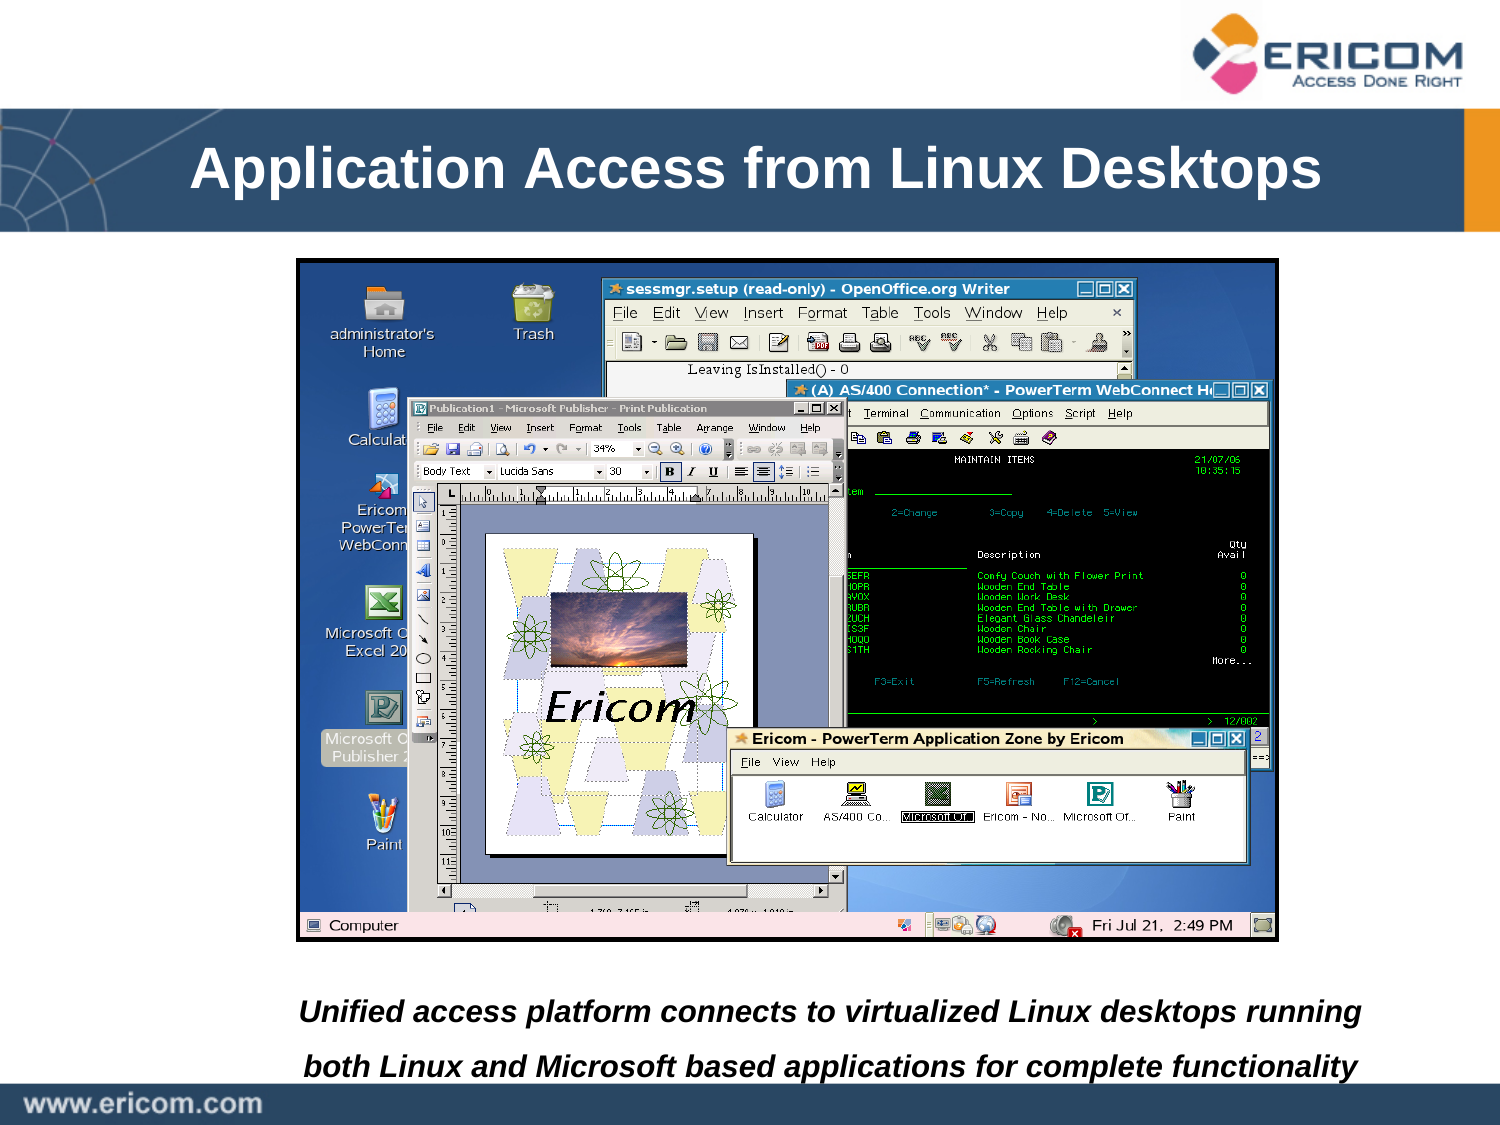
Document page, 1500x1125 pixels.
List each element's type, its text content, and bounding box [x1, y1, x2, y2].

text_box [300, 262, 1276, 938]
title Application Access from Linux Desktops [174, 67, 1438, 271]
picture [0, 0, 1500, 1125]
text_box Unified access platform connects to virtualized Linux desktops running both Linux and Microsoft based applications for complete functionality [187, 965, 1388, 1071]
